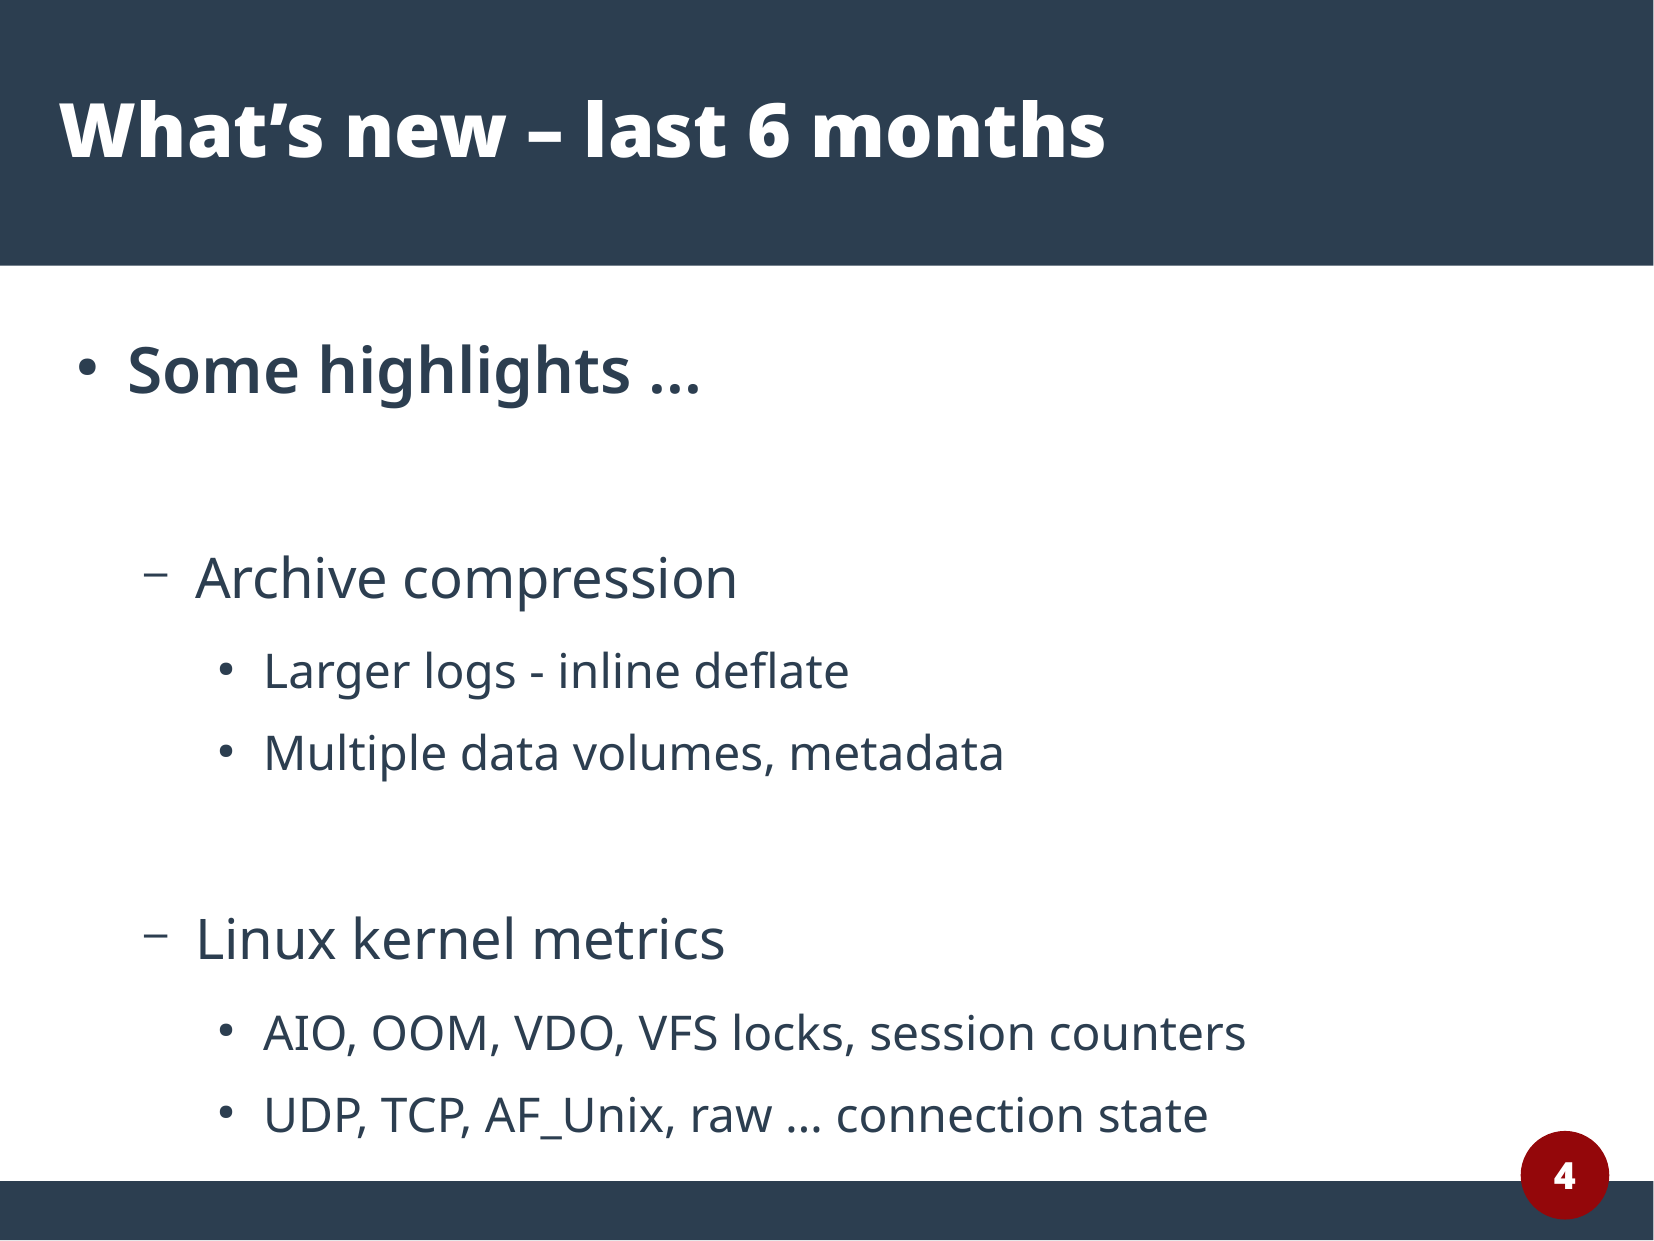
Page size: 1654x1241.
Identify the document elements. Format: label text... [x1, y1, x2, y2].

list Some highlights ... Archive compression Larger logs - inline deflate Multiple data volumes, metadata Linux kernel metrics AIO, OOM, VDO, VFS locks, session counters UDP, TCP, AF_Unix, raw … connection state [59, 324, 1595, 1152]
title What’s new – last 6 months [59, 49, 1595, 207]
